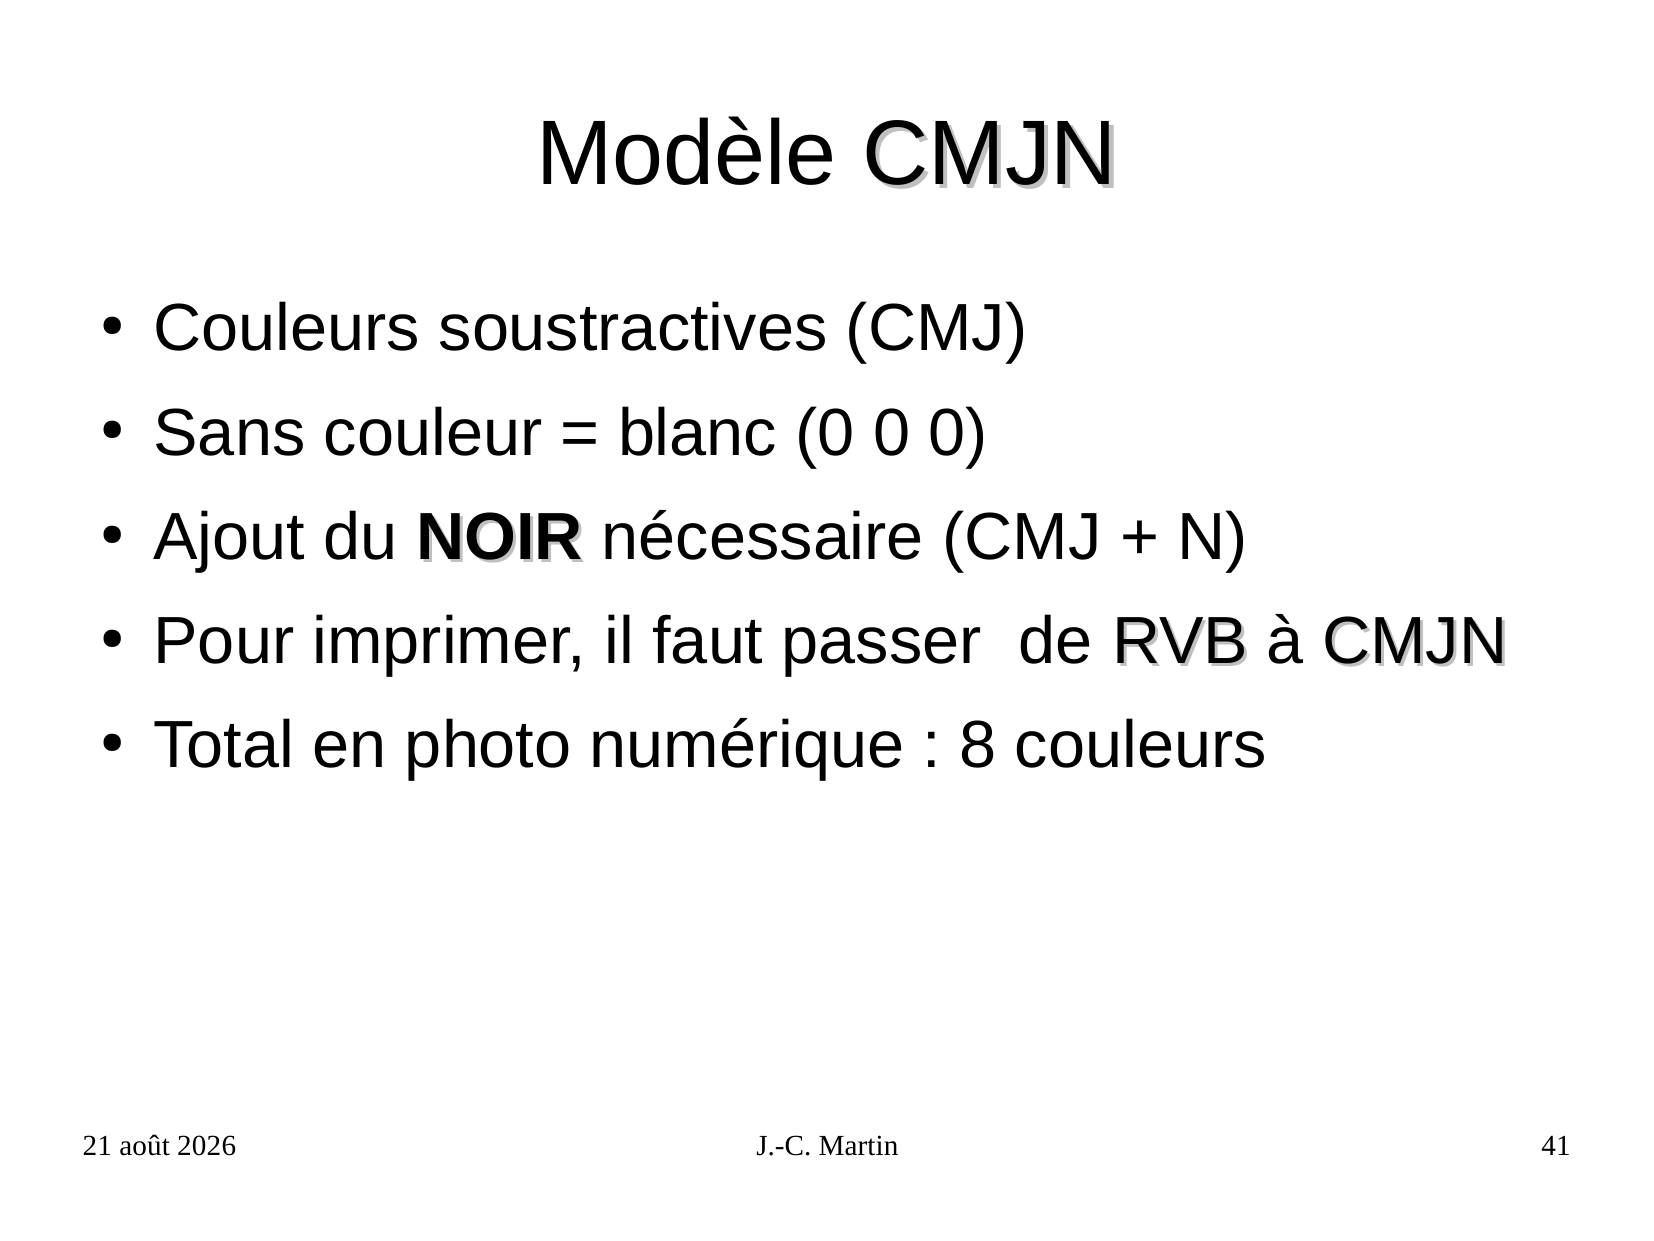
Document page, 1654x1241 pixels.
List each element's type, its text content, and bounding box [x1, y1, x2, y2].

title Modèle CMJN [82, 49, 1571, 257]
list Couleurs soustractives (CMJ) Sans couleur = blanc (0 0 0) Ajout du NOIR nécessaire (CMJ + N) Pour imprimer, il faut passer de RVB à CMJN Total en photo numérique : 8 couleurs [82, 290, 1571, 1010]
